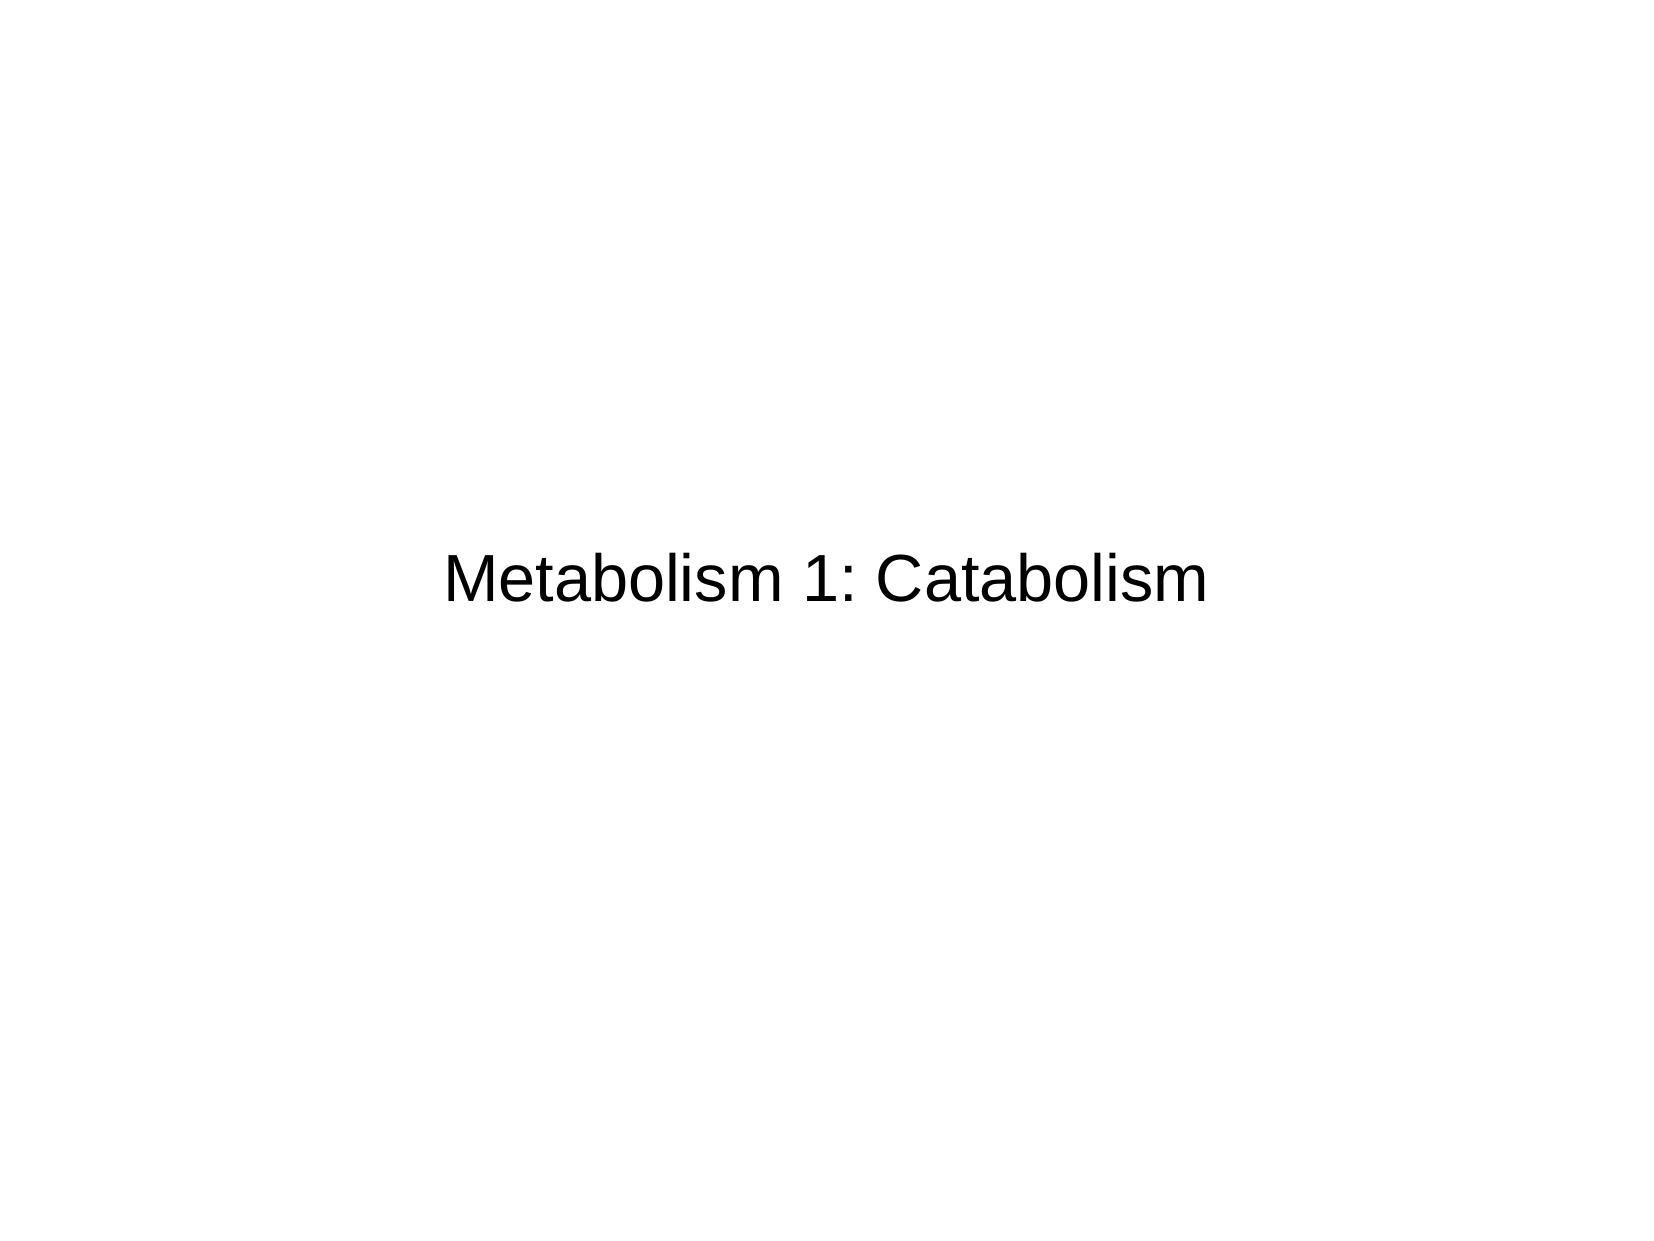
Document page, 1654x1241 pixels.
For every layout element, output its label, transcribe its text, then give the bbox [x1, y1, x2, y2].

subtitle Metabolism 1: Catabolism [82, 56, 1571, 1101]
